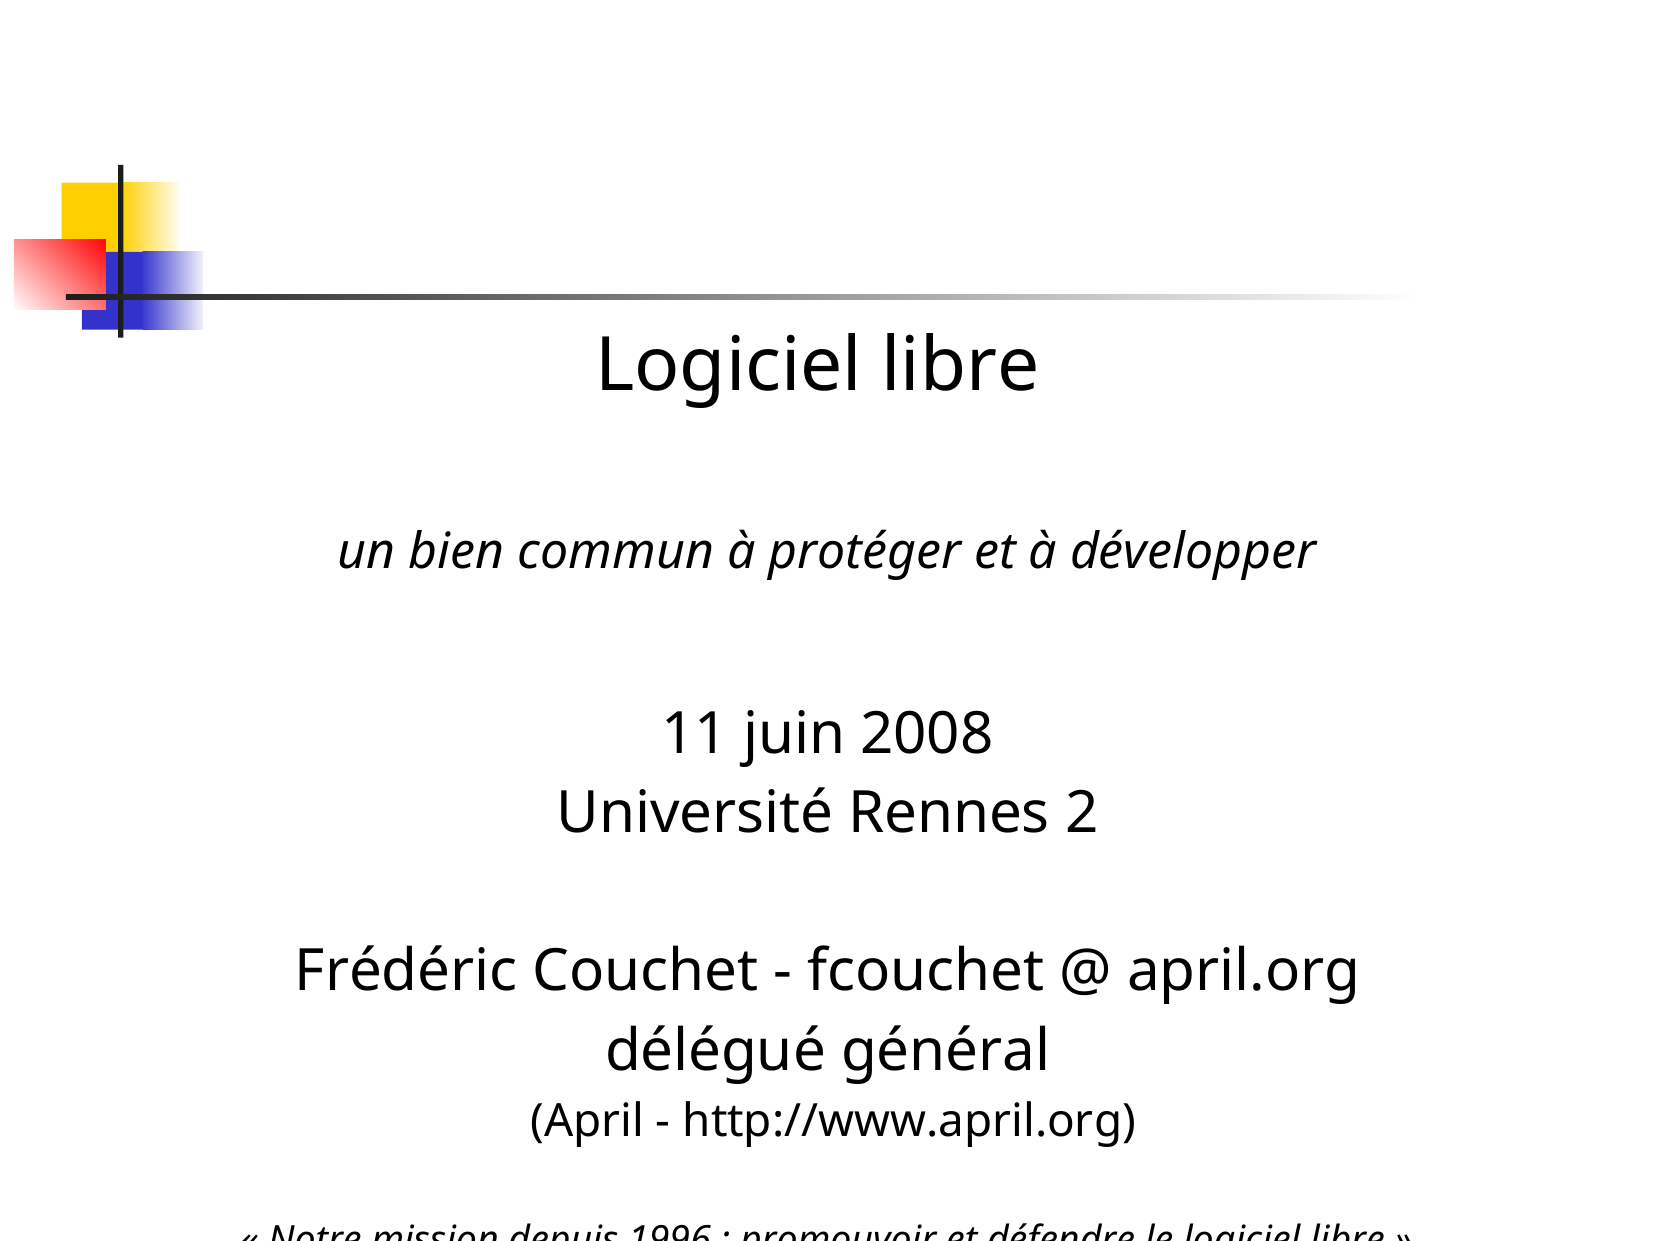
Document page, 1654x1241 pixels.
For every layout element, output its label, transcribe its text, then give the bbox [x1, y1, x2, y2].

title [121, 102, 1534, 311]
subtitle Logiciel libre un bien commun à protéger et à développer 11 juin 2008 Université Rennes 2 Frédéric Couchet - fcouchet @ april.org délégué général (April - http://www.april.org) « Notre mission depuis 1996 : promouvoir et défendre le logiciel libre » [121, 311, 1534, 1206]
